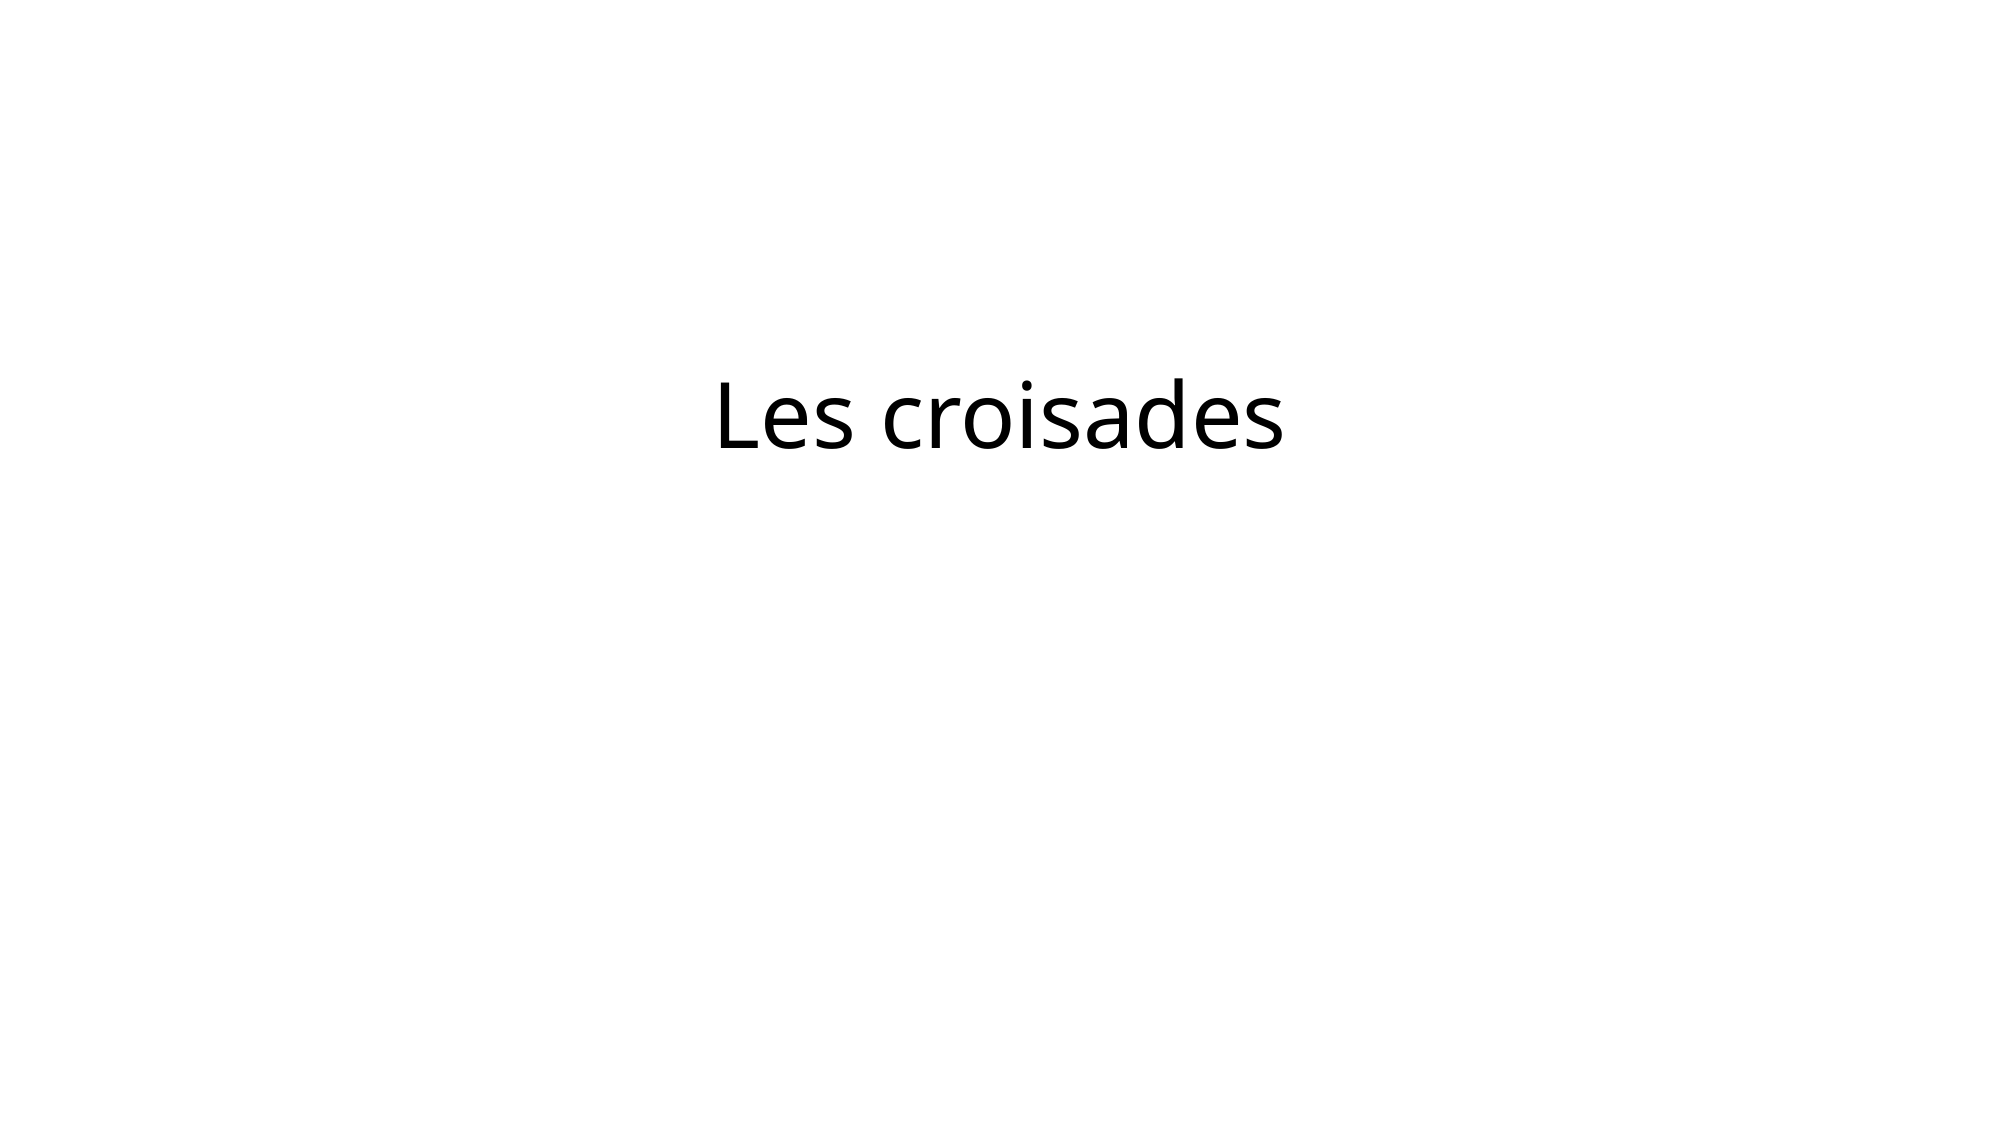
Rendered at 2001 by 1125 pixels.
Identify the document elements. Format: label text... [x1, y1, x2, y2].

title Les croisades [137, 309, 1863, 528]
